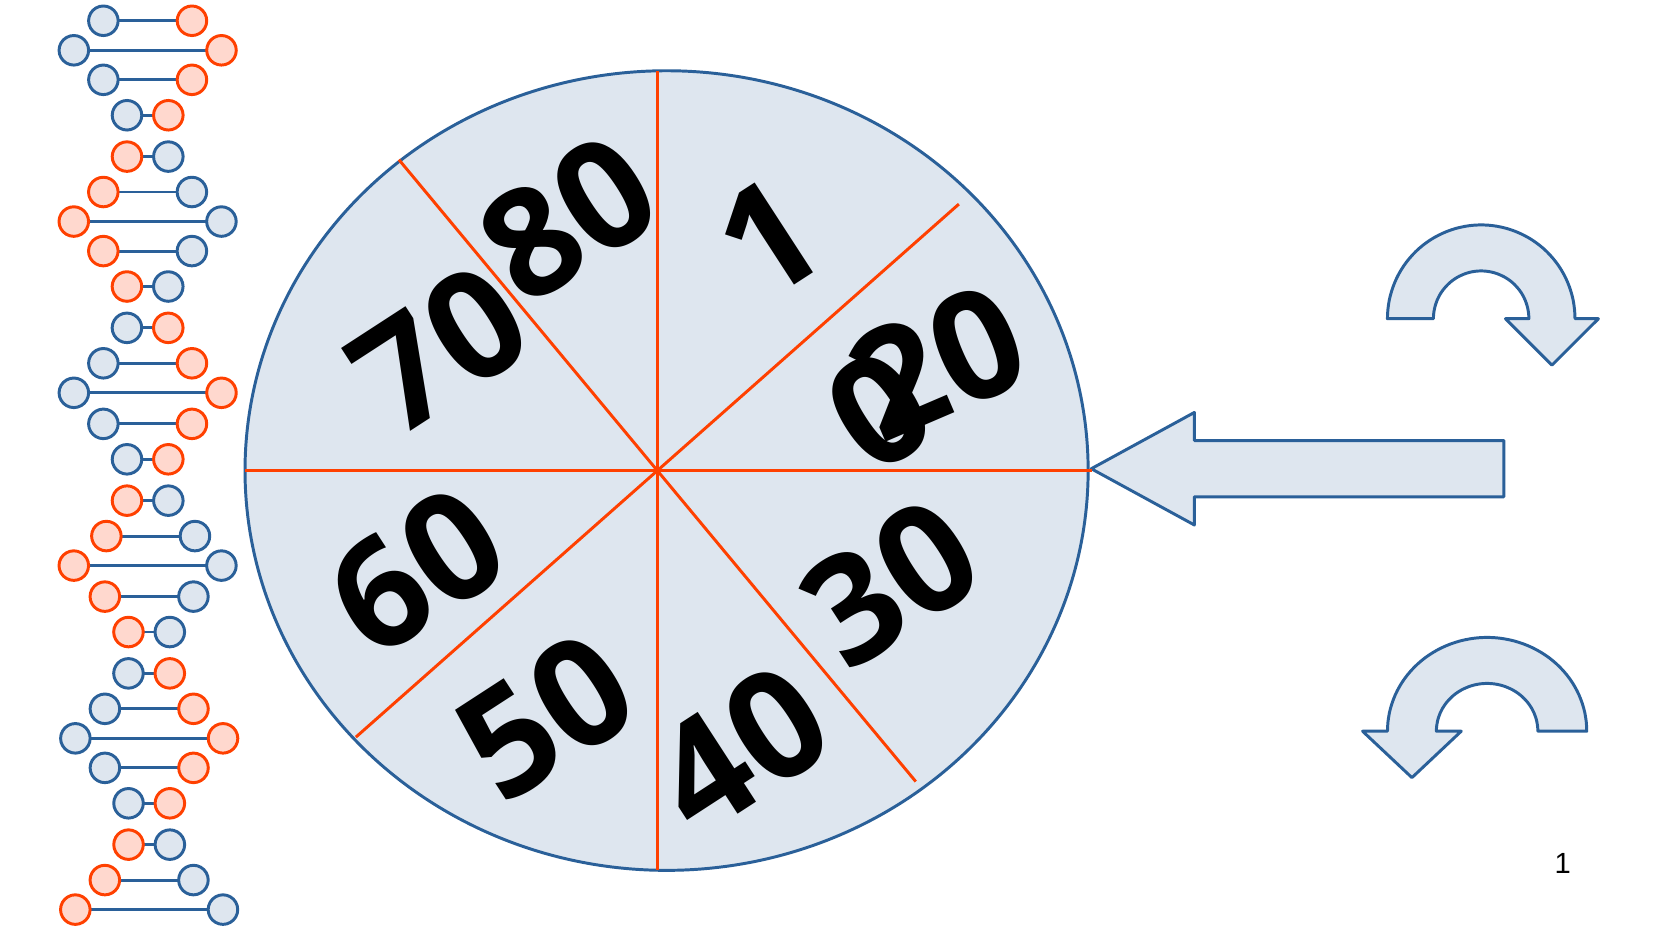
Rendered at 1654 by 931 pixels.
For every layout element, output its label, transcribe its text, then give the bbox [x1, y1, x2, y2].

text_box [841, 106, 1089, 469]
text_box [546, 788, 699, 871]
text_box [493, 390, 653, 469]
text_box [1362, 637, 1587, 778]
text_box 50 [398, 563, 645, 867]
text_box 40 [594, 590, 902, 900]
text_box 30 [743, 459, 1040, 734]
text_box [1091, 412, 1504, 526]
text_box 80 [421, 55, 734, 354]
text_box [662, 472, 849, 596]
text_box [659, 70, 790, 160]
text_box 10 [679, 70, 928, 367]
text_box [621, 70, 658, 125]
text_box [659, 262, 778, 466]
text_box [402, 82, 566, 199]
text_box 60 [269, 404, 567, 722]
text_box 70 [292, 194, 592, 453]
text_box [507, 472, 652, 554]
text_box [1387, 224, 1599, 366]
text_box 20 [800, 215, 1081, 508]
text_box [562, 475, 656, 675]
text_box [663, 343, 869, 469]
text_box [245, 162, 439, 469]
text_box [792, 472, 1089, 853]
text_box [572, 299, 656, 465]
text_box [659, 477, 760, 664]
text_box [245, 472, 506, 841]
